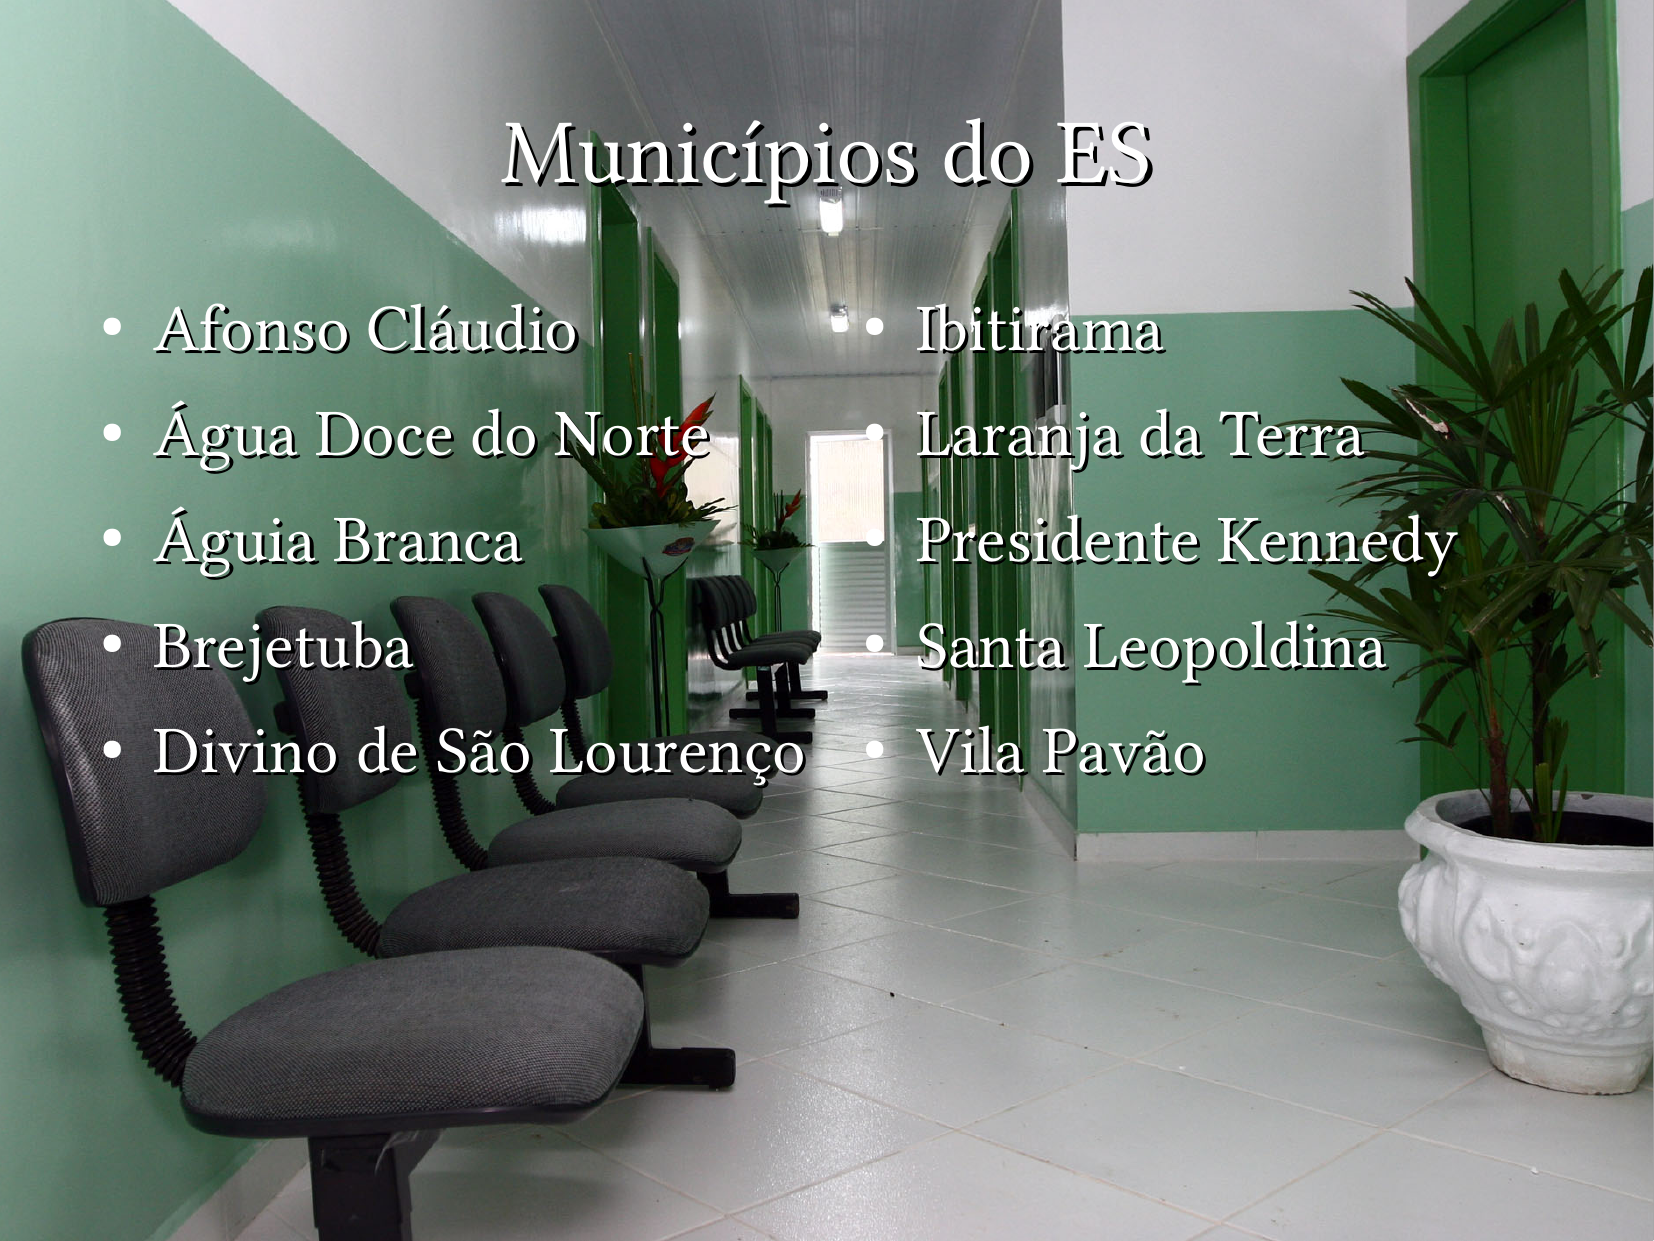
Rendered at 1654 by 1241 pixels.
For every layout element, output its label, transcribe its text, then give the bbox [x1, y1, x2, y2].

list Afonso Cláudio Água Doce do Norte Águia Branca Brejetuba Divino de São Lourenço [82, 290, 809, 1109]
title Municípios do ES [82, 49, 1571, 257]
picture [0, 0, 1654, 1241]
list Ibitirama Laranja da Terra Presidente Kennedy Santa Leopoldina Vila Pavão [845, 290, 1572, 1109]
